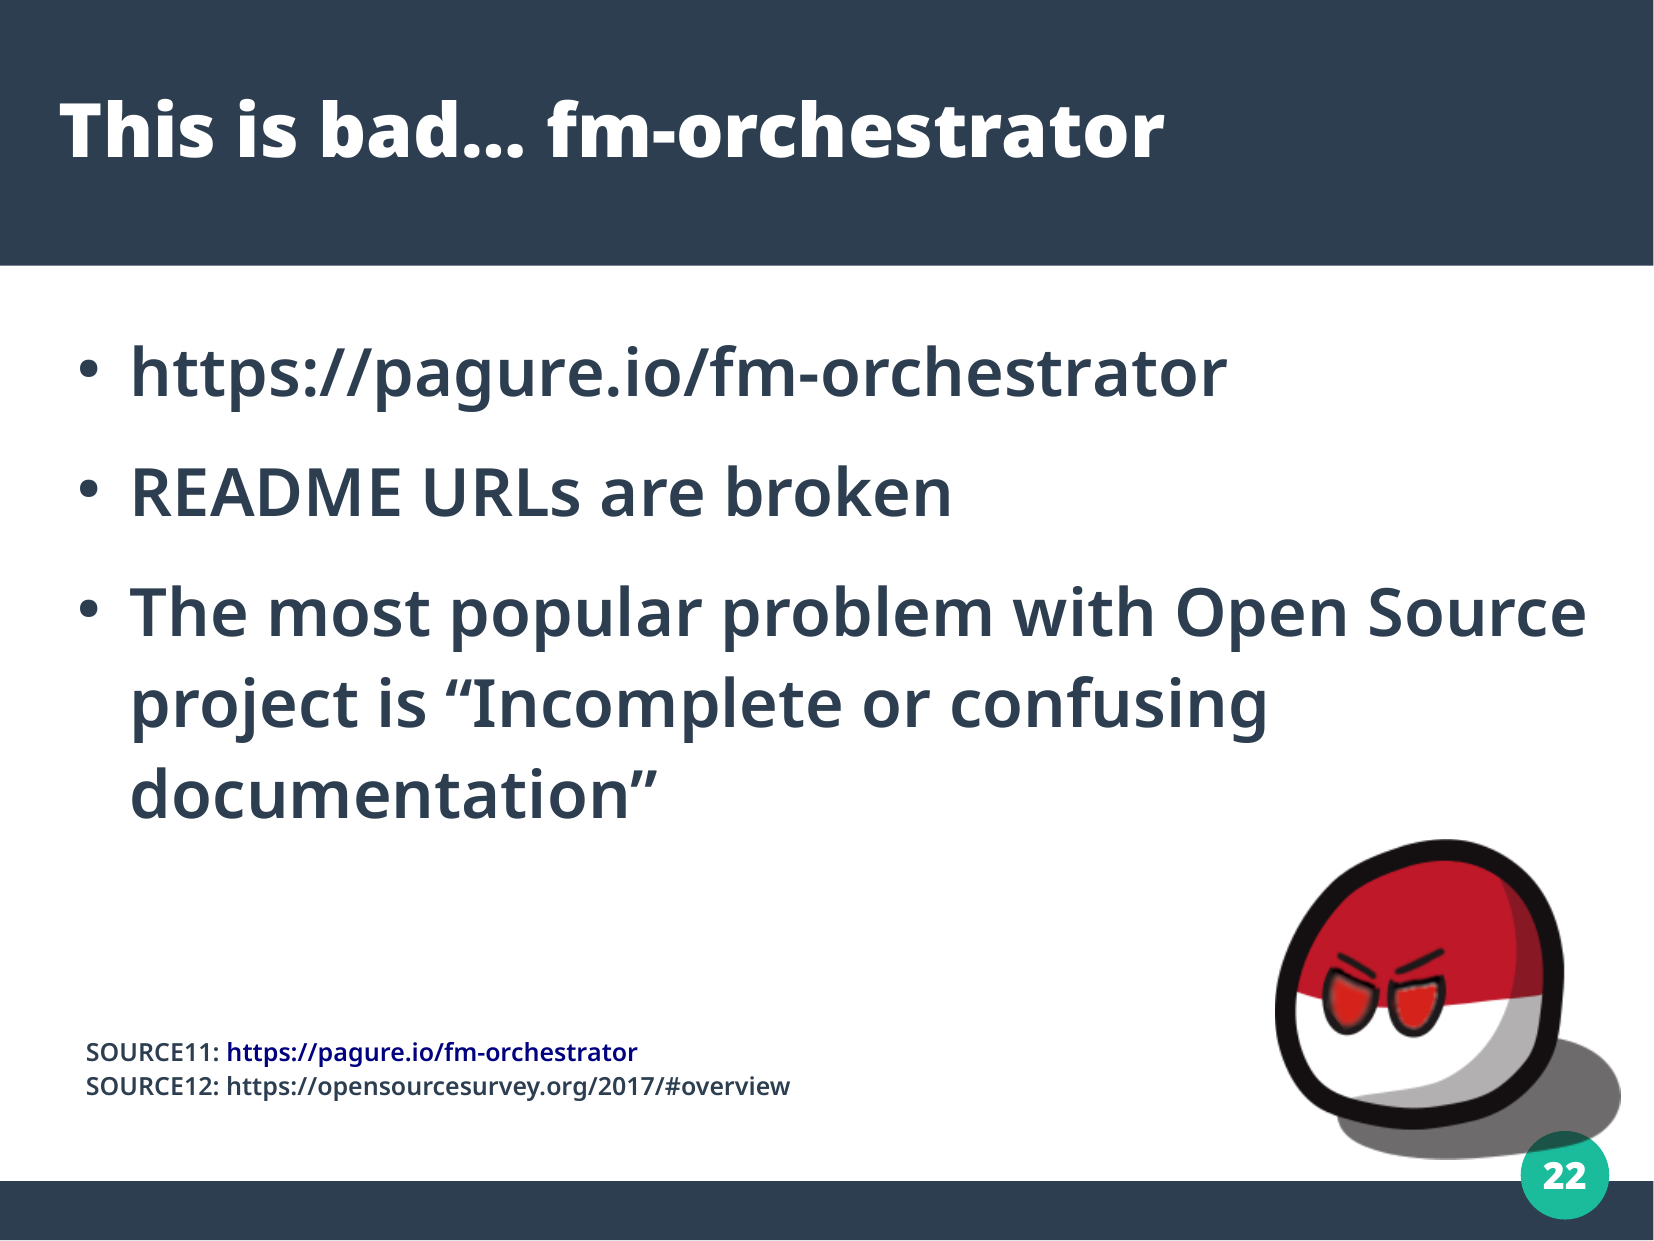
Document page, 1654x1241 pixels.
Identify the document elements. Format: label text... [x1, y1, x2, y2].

list SOURCE11: https://pagure.io/fm-orchestrator SOURCE12: https://opensourcesurvey.org/2017/#overview [15, 1035, 1246, 1219]
list https://pagure.io/fm-orchestrator README URLs are broken The most popular problem with Open Source project is “Incomplete or confusing documentation” [59, 324, 1595, 841]
picture [1275, 839, 1621, 1160]
title This is bad… fm-orchestrator [59, 49, 1595, 207]
